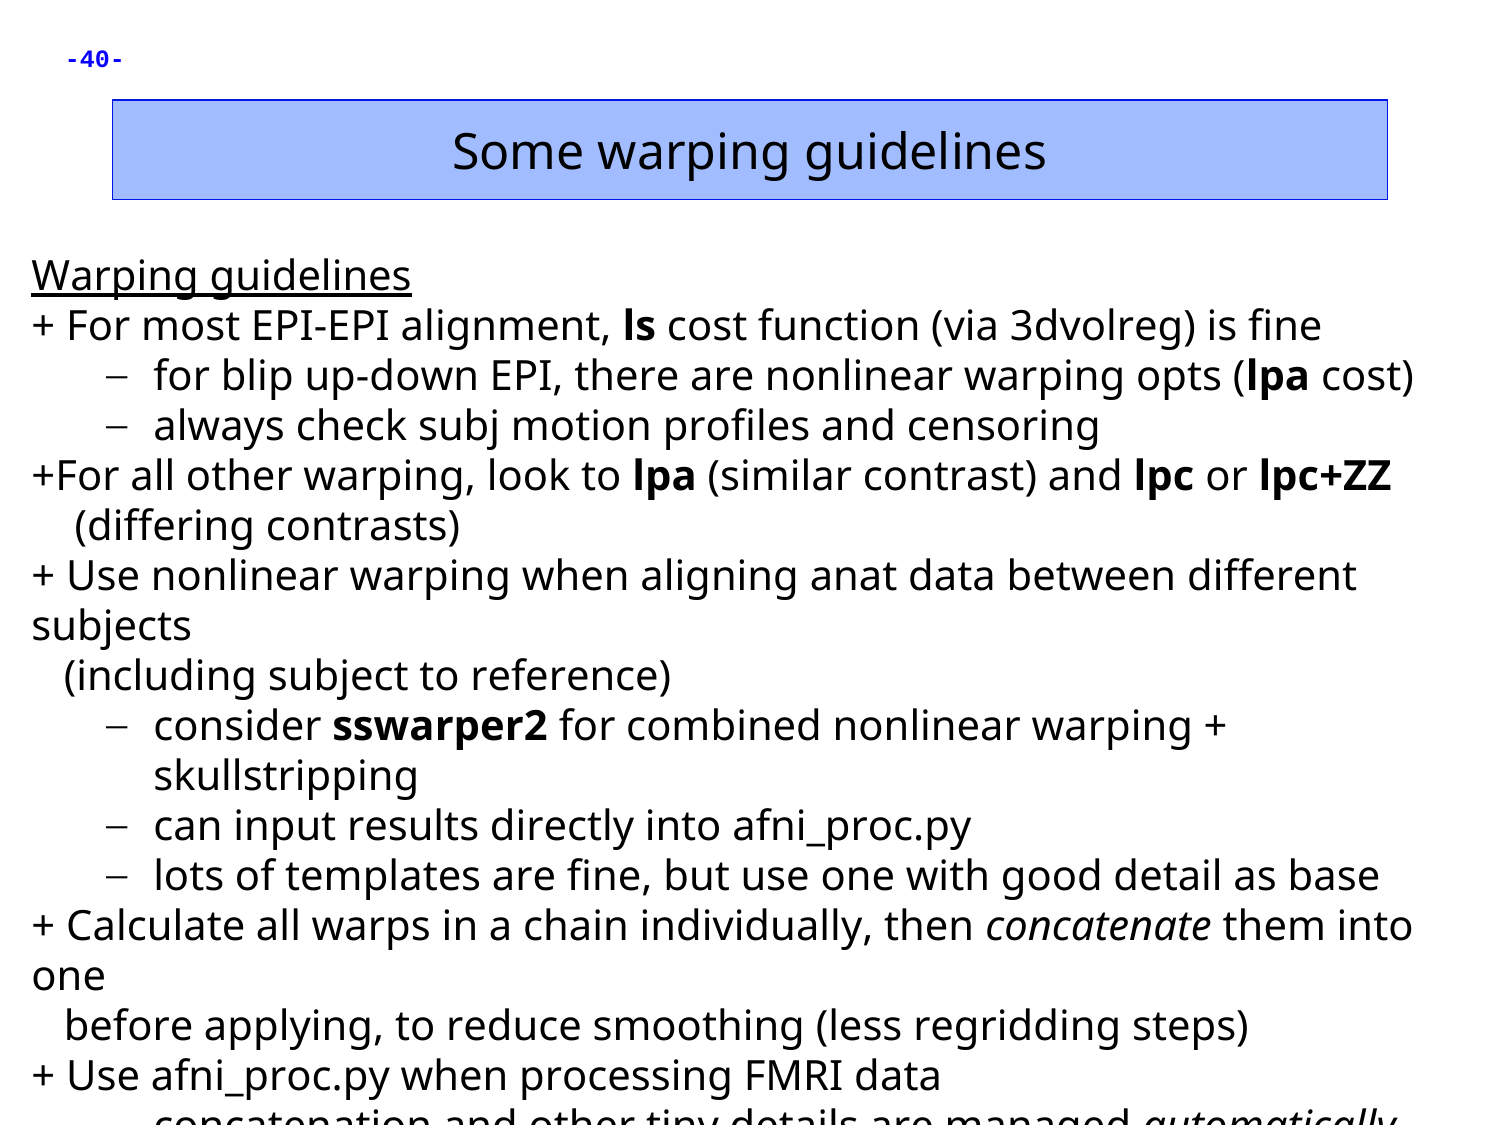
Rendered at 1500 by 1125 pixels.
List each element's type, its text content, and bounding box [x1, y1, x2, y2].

text_box Some warping guidelines [112, 99, 1388, 200]
text_box Warping guidelines + For most EPI-EPI alignment, ls cost function (via 3dvolreg) is fine for blip up-down EPI, there are nonlinear warping opts (lpa cost) always check subj motion profiles and censoring +For all other warping, look to lpa (similar contrast) and lpc or lpc+ZZ (differing contrasts) + Use nonlinear warping when aligning anat data between different subjects (including subject to reference) consider sswarper2 for combined nonlinear warping + skullstripping can input results directly into afni_proc.py lots of templates are fine, but use one with good detail as base + Calculate all warps in a chain individually, then concatenate them into one before applying, to reduce smoothing (less regridding steps) + Use afni_proc.py when processing FMRI data concatenation and other tiny details are managed automatically [15, 239, 1500, 1048]
